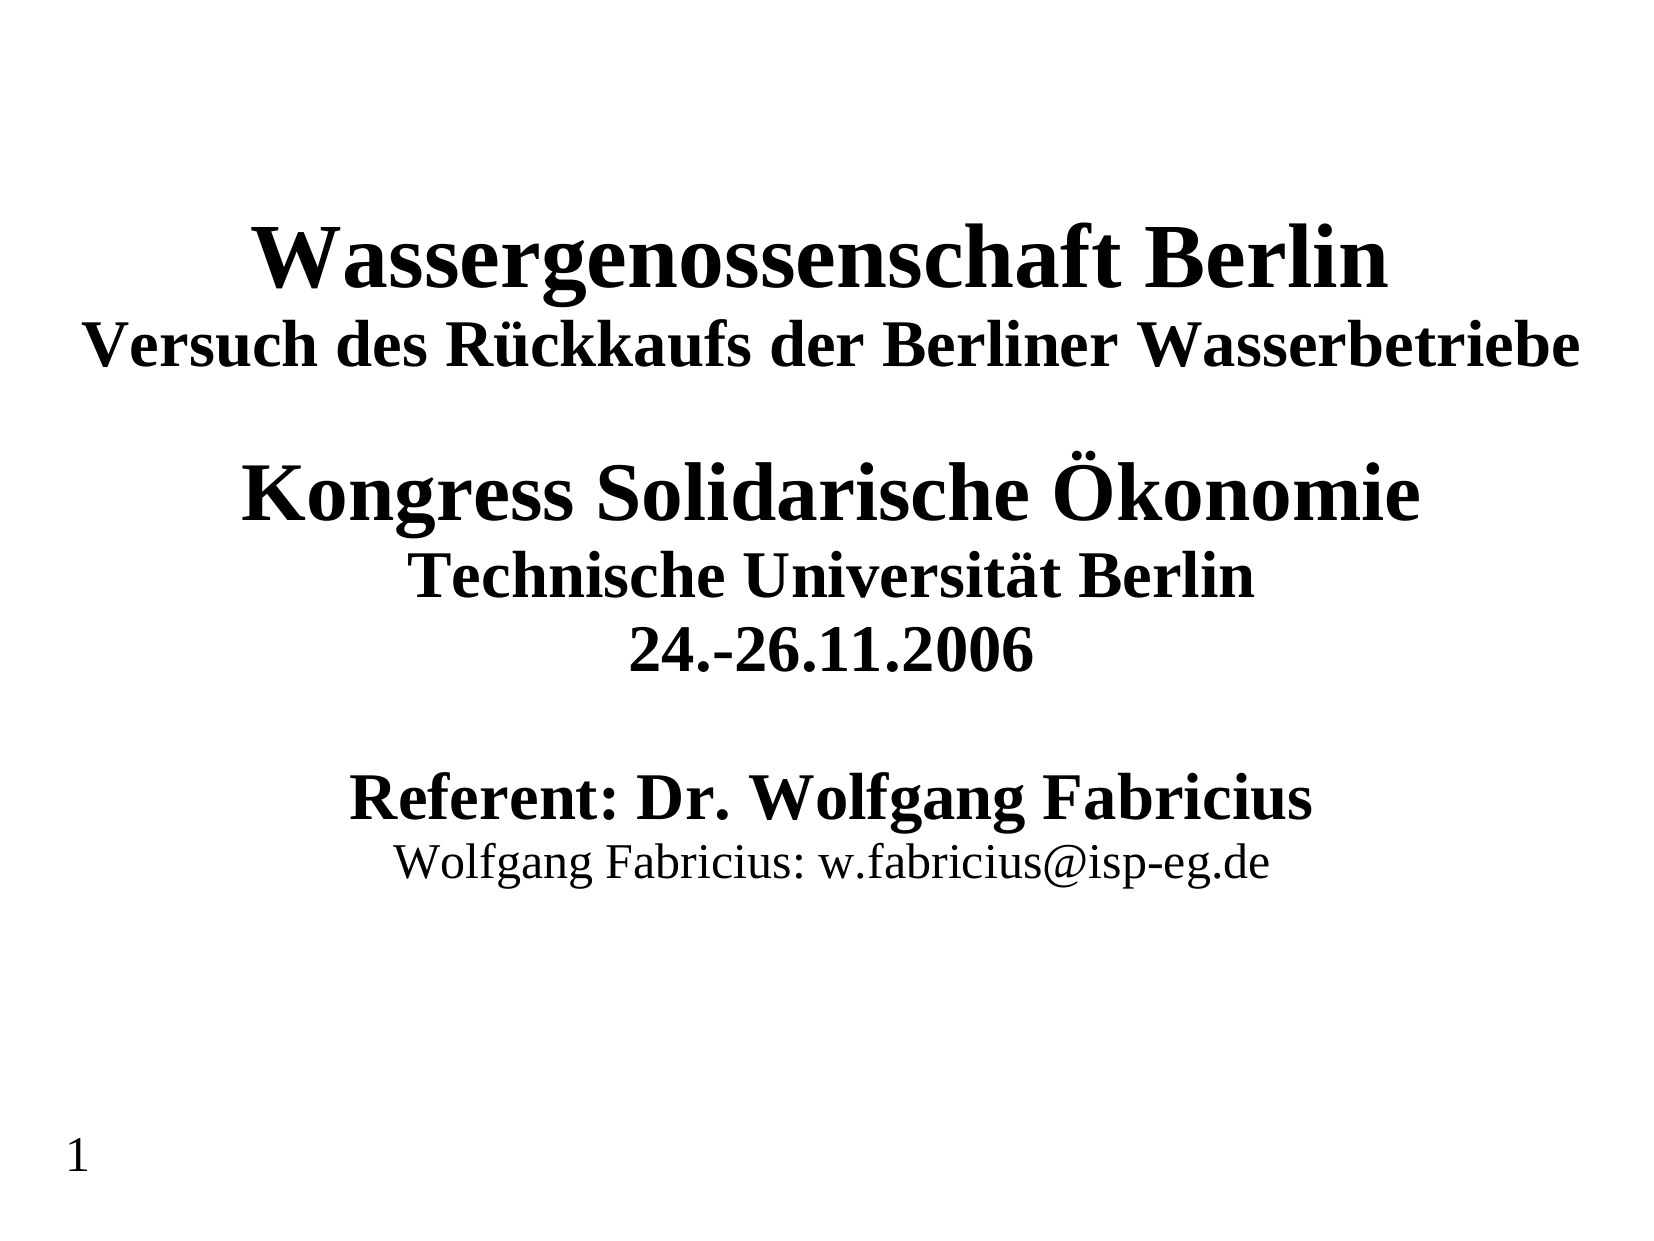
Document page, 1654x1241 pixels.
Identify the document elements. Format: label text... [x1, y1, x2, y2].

text_box Wassergenossenschaft Berlin Versuch des Rückkaufs der Berliner Wasserbetriebe Kongress Solidarische Ökonomie Technische Universität Berlin 24.-26.11.2006 Referent: Dr. Wolfgang Fabricius Wolfgang Fabricius: w.fabricius@isp-eg.de [59, 58, 1606, 1160]
text_box <Foliennummer> [65, 1160, 417, 1188]
